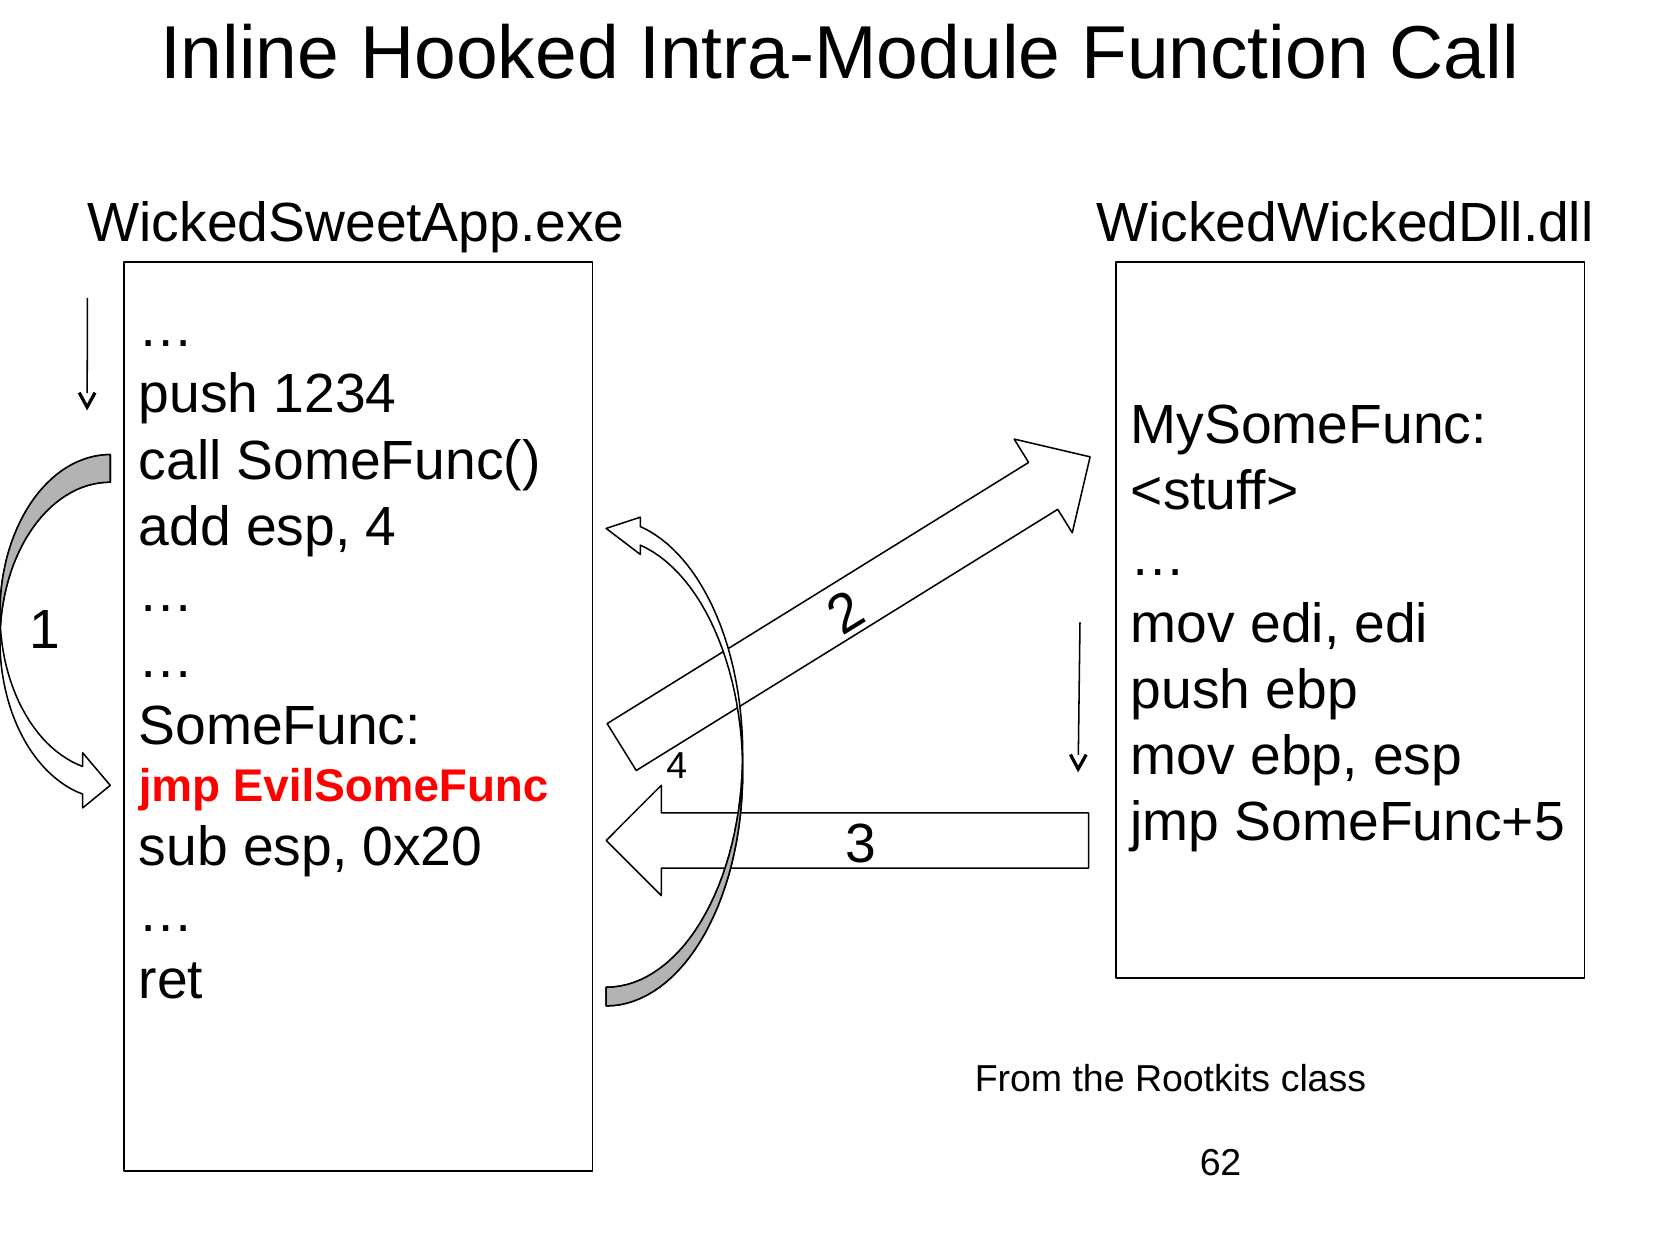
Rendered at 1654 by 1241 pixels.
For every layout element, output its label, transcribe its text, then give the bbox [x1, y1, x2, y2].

text_box 2 [729, 439, 1091, 707]
text_box MySomeFunc: <stuff> … mov edi, edi push ebp mov ebp, esp jmp SomeFunc+5 [1116, 261, 1585, 979]
text_box [606, 517, 743, 732]
text_box WickedSweetApp.exe [72, 179, 640, 261]
text_box … push 1234 call SomeFunc() add esp, 4 … … SomeFunc: jmp EvilSomeFunc sub esp, 0x20 … ret [123, 261, 593, 1172]
text_box 2 [607, 651, 737, 771]
text_box 3 [606, 794, 738, 896]
text_box WickedWickedDll.dll [1081, 179, 1609, 261]
text_box 1 [0, 627, 111, 808]
text_box 4 [651, 732, 758, 794]
text_box [606, 794, 743, 1006]
text_box From the Rootkits class [960, 1050, 1426, 1107]
text_box 3 [731, 812, 1089, 869]
title Inline Hooked Intra-Module Function Call [0, 0, 1654, 152]
text_box <number> [1185, 1129, 1530, 1213]
